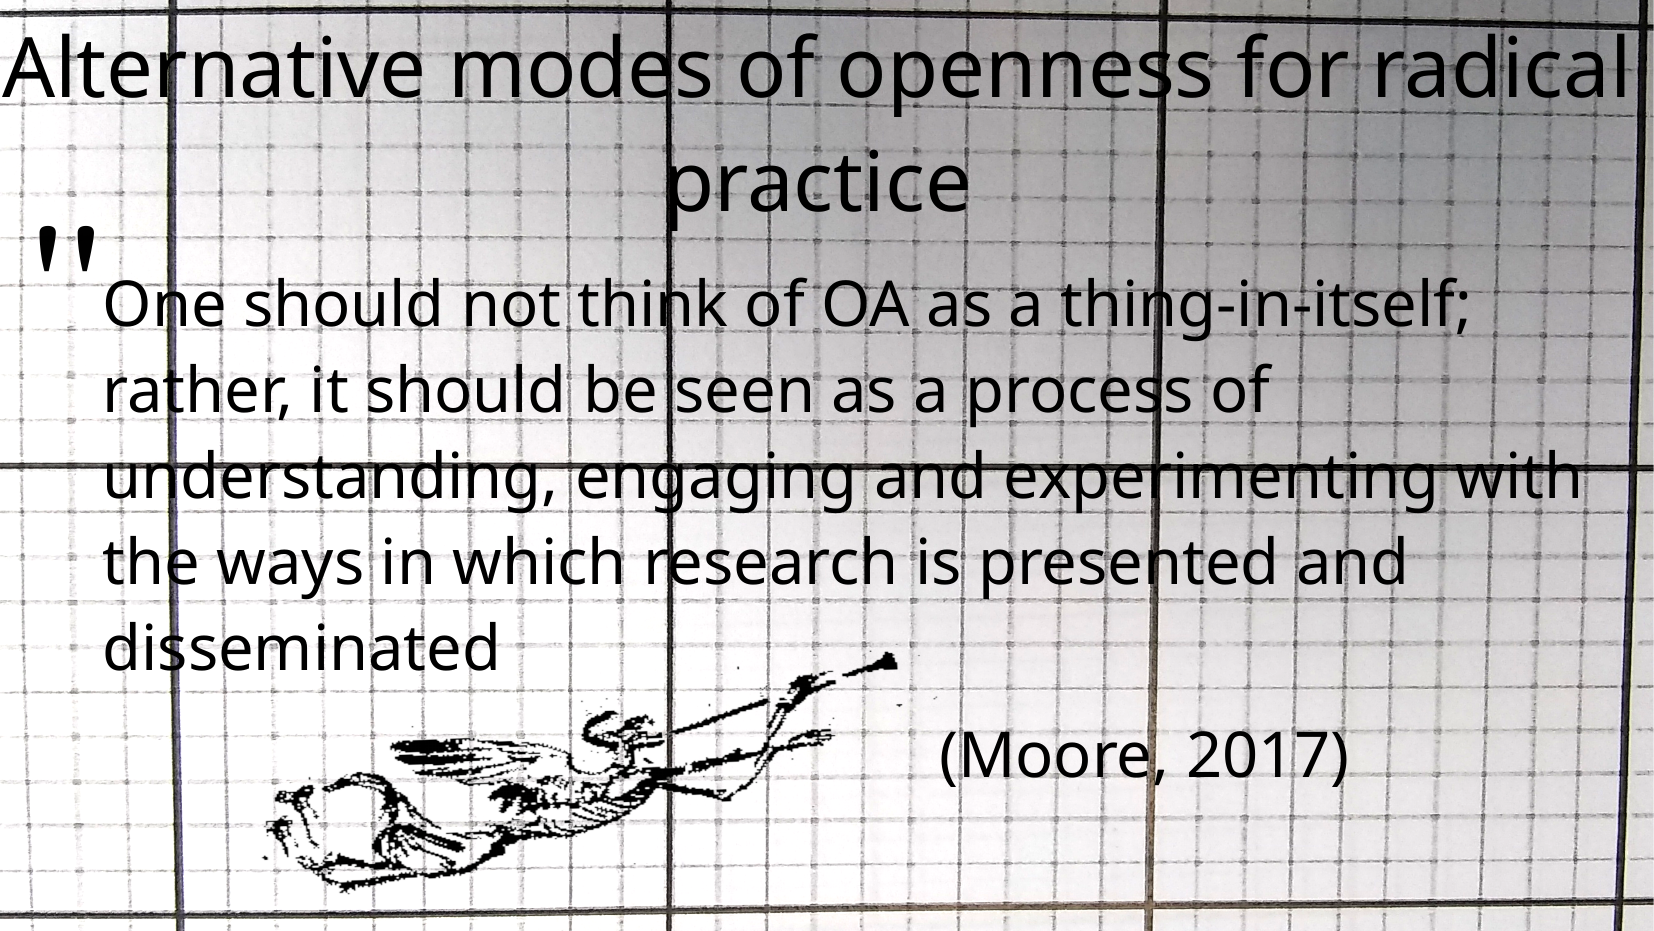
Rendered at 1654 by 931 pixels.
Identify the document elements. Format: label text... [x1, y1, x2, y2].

picture [0, 0, 1654, 931]
title Alternative modes of openness for radical practice [0, 0, 1648, 247]
list One should not think of OA as a thing-in-itself; rather, it should be seen as a process of understanding, engaging and experimenting with the ways in which research is presented and disseminated (Moore, 2017) [35, 259, 1642, 799]
